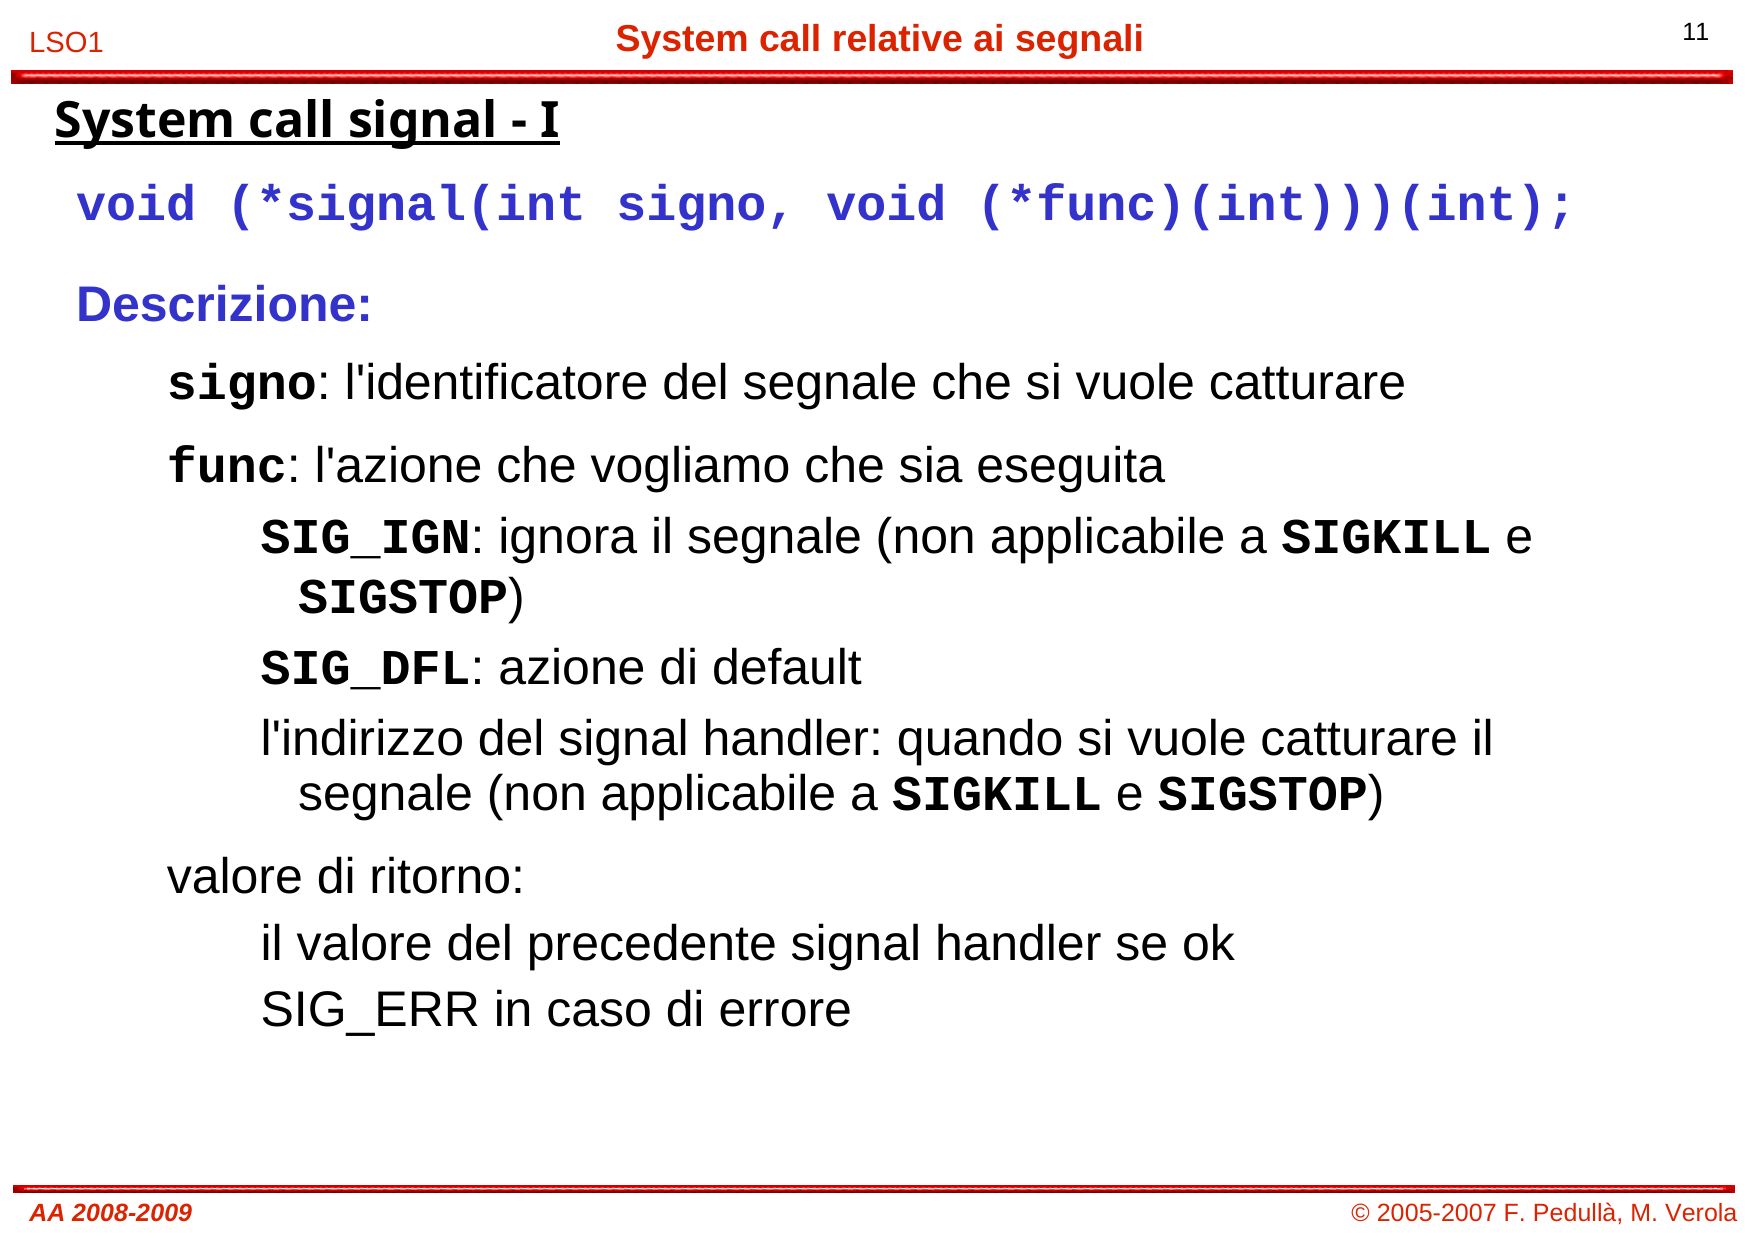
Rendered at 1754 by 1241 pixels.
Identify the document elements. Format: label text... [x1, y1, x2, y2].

list void (*signal(int signo, void (*func)(int)))(int); Descrizione: signo: l'identificatore del segnale che si vuole catturare func: l'azione che vogliamo che sia eseguita SIG_IGN: ignora il segnale (non applicabile a SIGKILL e SIGSTOP) SIG_DFL: azione di default l'indirizzo del signal handler: quando si vuole catturare il segnale (non applicabile a SIGKILL e SIGSTOP) valore di ritorno: il valore del precedente signal handler se ok SIG_ERR in caso di errore [58, 171, 1696, 1201]
picture [1696, 1185, 1735, 1193]
picture [11, 70, 1733, 84]
picture [13, 1185, 58, 1193]
title System call signal - I [40, 72, 1714, 168]
